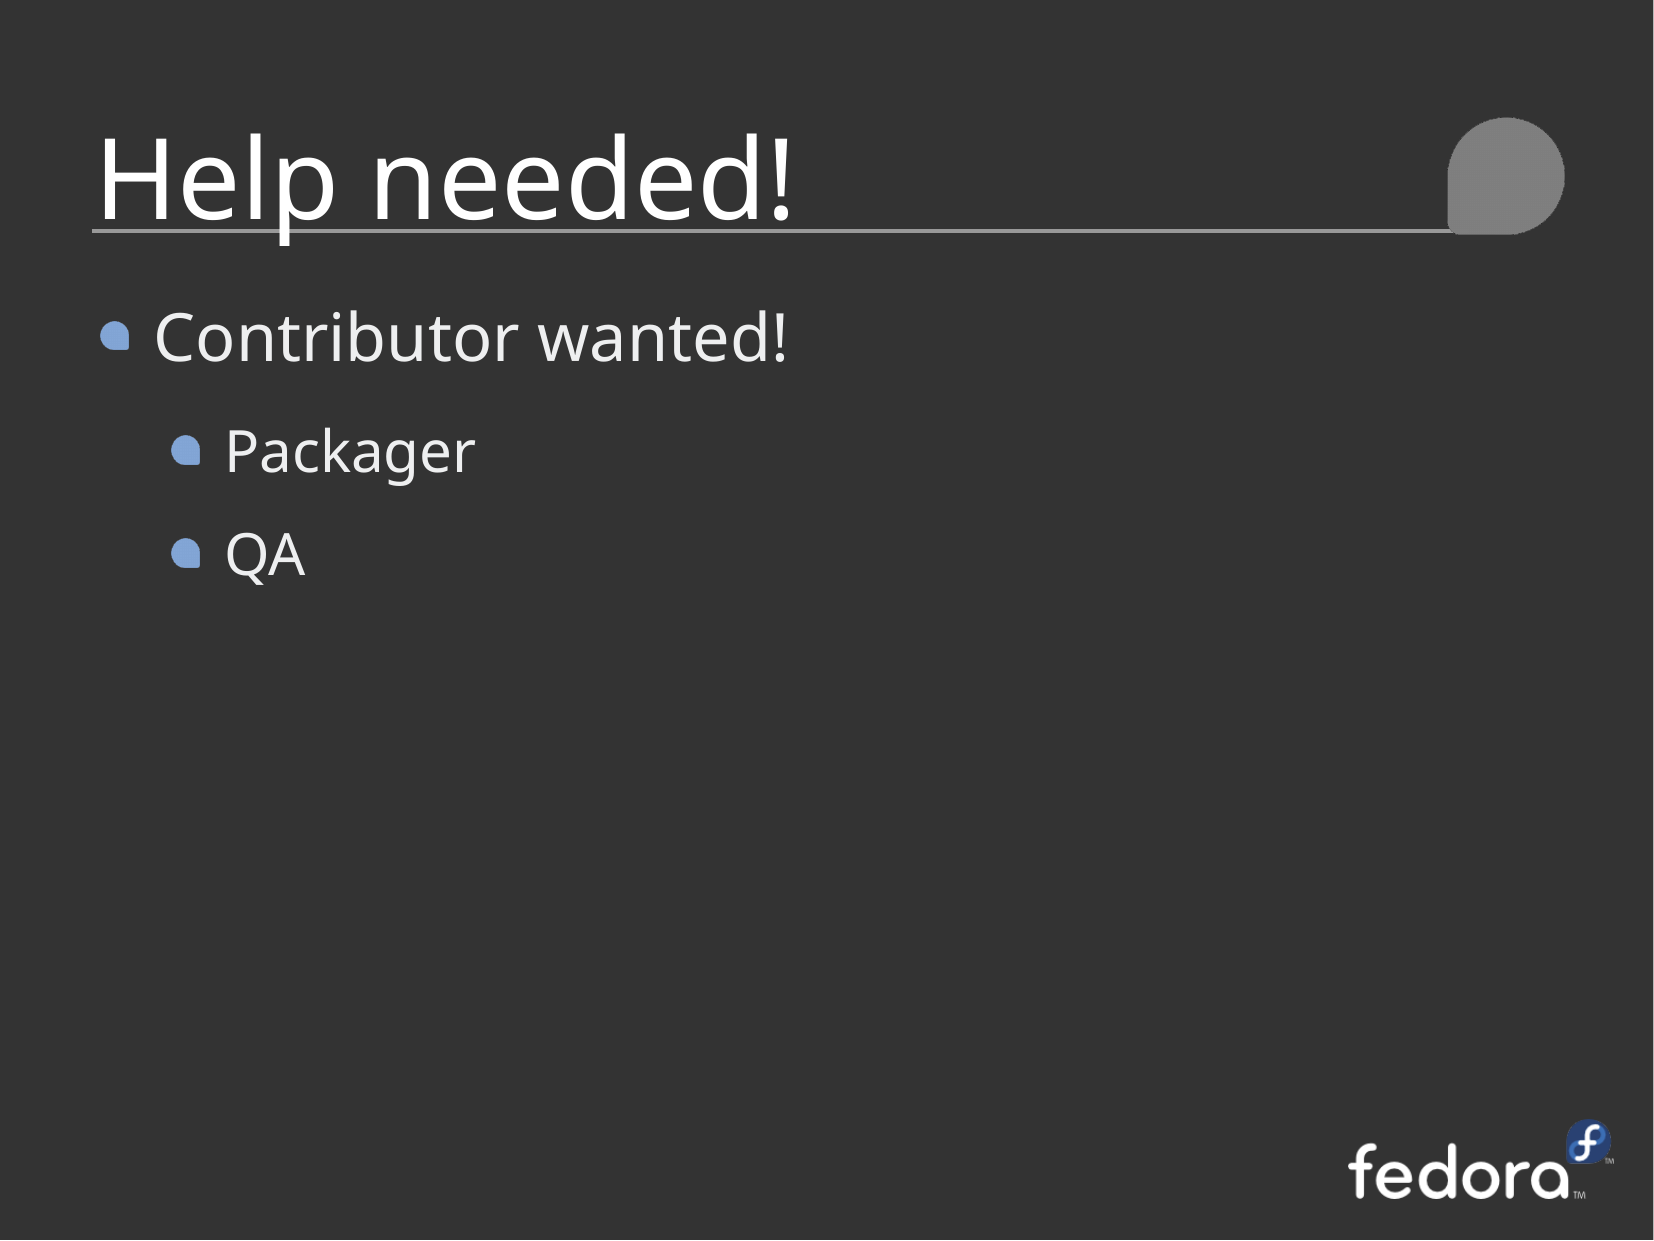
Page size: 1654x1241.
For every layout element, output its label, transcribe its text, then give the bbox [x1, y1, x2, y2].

picture [1447, 117, 1565, 235]
picture [1348, 1119, 1614, 1199]
title Help needed! [94, 100, 1426, 251]
list Contributor wanted! Packager QA [82, 290, 1571, 1094]
